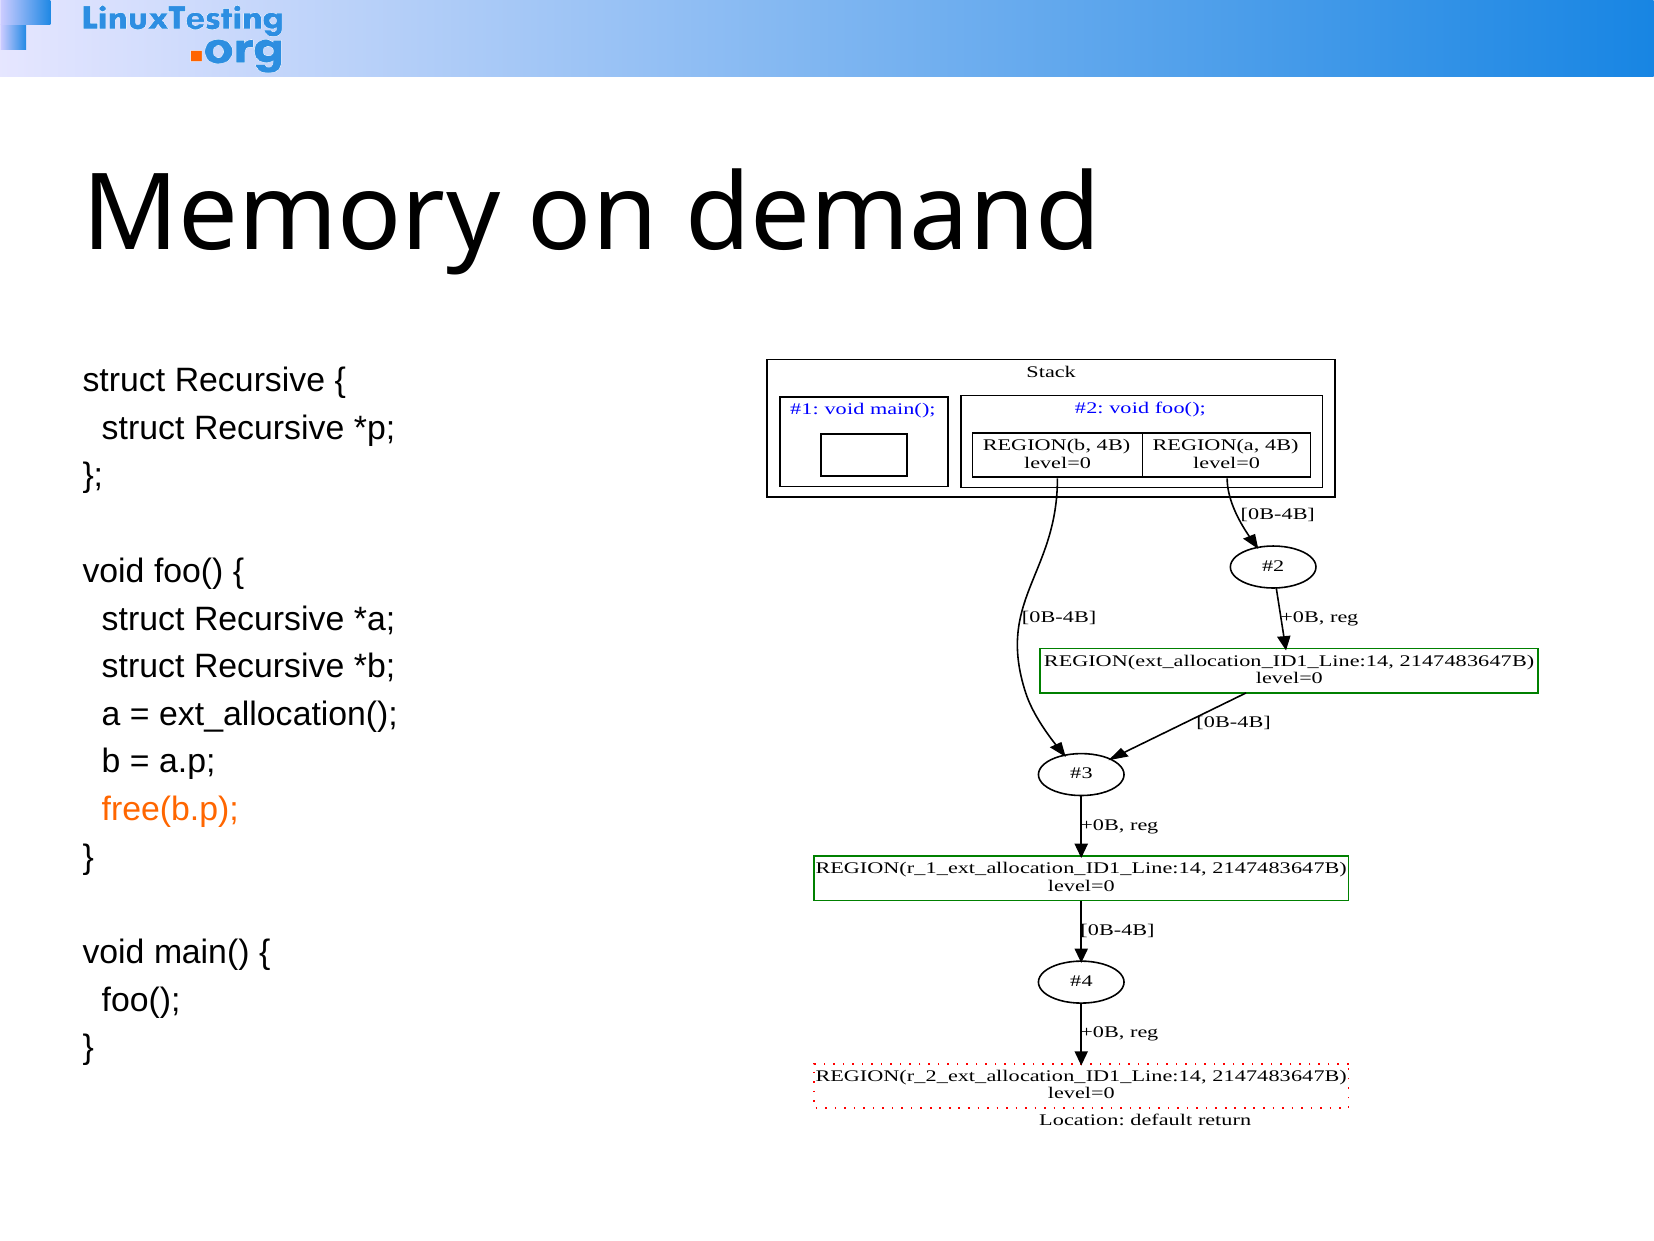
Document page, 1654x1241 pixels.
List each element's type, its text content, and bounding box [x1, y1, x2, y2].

list struct Recursive { struct Recursive *p; }; void foo() { struct Recursive *a; struct Recursive *b; a = ext_allocation(); b = a.p; free(b.p); } void main() { foo(); } [82, 358, 747, 1078]
picture [83, 5, 282, 73]
title Memory on demand [82, 76, 1571, 336]
picture [747, 345, 1546, 1141]
